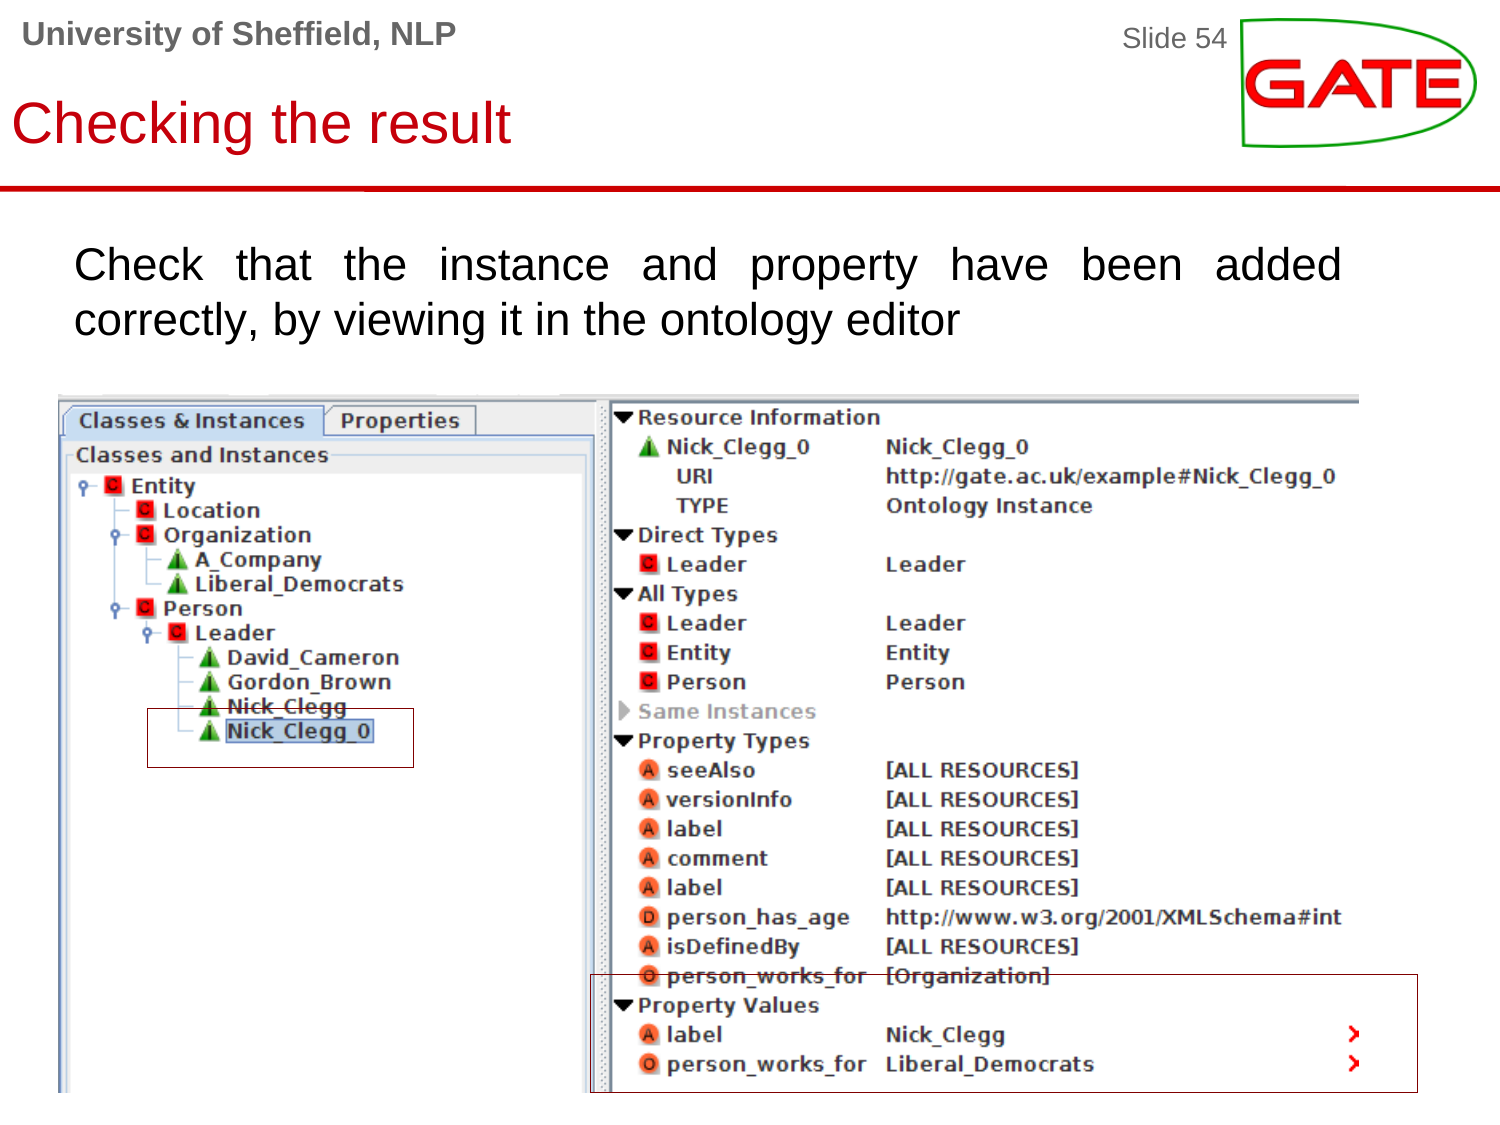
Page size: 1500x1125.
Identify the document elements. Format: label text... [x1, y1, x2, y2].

text_box Check that the instance and property have been added correctly, by viewing it in the ontology editor [59, 227, 1359, 367]
picture [591, 975, 1359, 1092]
picture [1240, 18, 1477, 148]
picture [58, 394, 1359, 1093]
title Checking the result [11, 34, 1251, 213]
